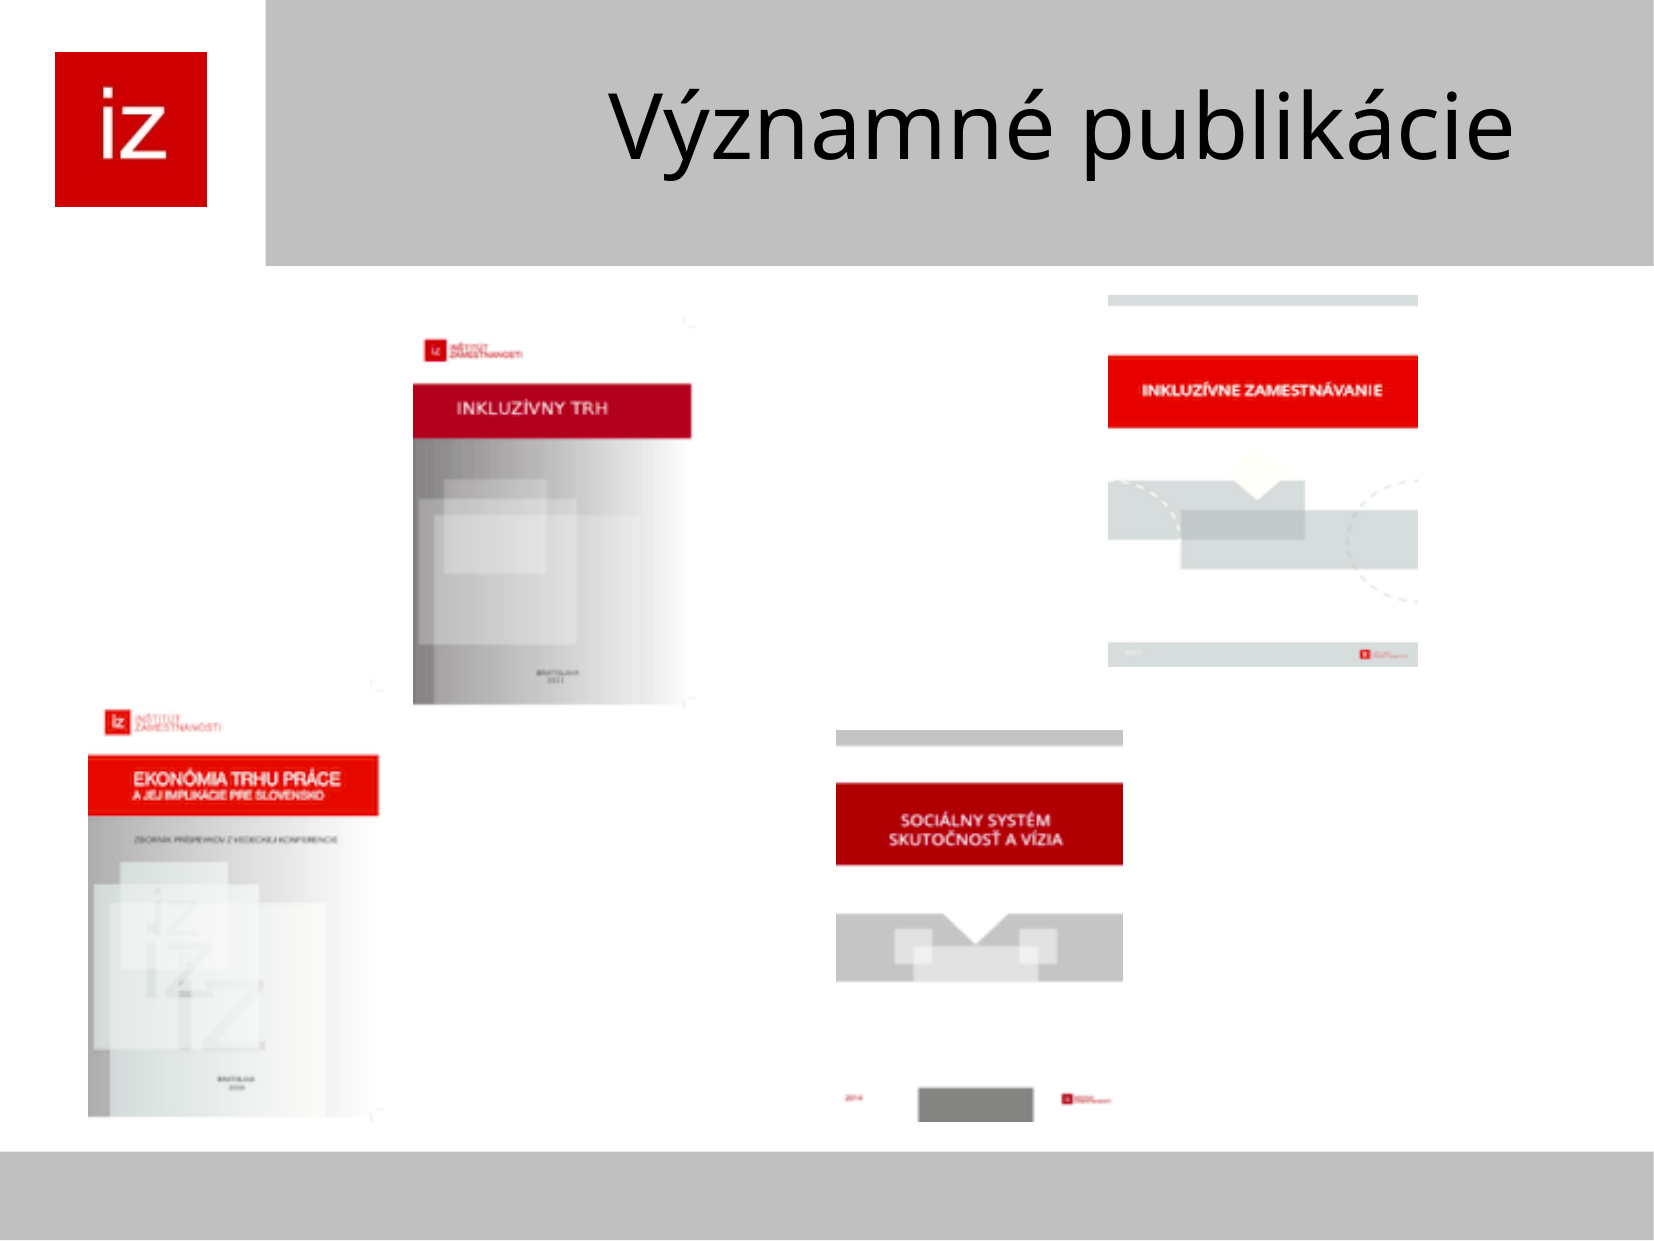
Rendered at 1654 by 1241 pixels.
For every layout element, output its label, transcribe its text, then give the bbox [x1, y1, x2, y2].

picture [836, 730, 1123, 1123]
picture [1108, 295, 1418, 667]
picture [88, 679, 384, 1123]
title Významné publikácie [561, 78, 1565, 189]
picture [413, 317, 696, 709]
picture [55, 52, 207, 207]
